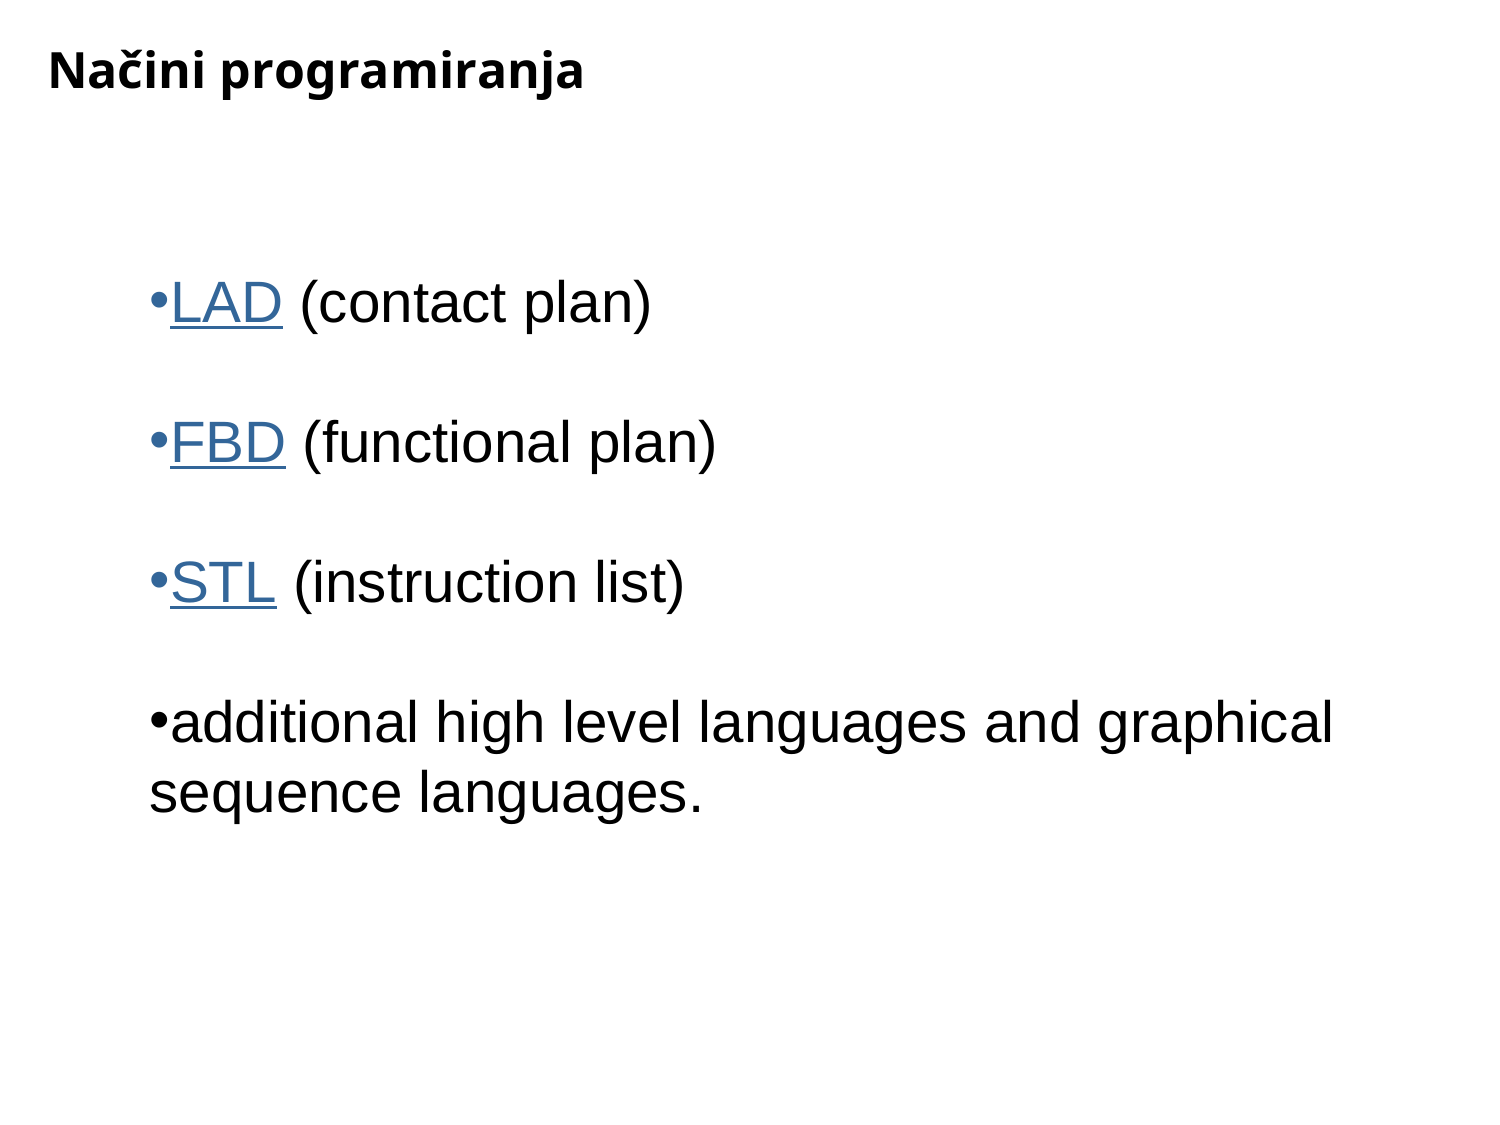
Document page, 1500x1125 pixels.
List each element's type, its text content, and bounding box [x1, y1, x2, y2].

text_box Načini programiranja [32, 30, 601, 106]
text_box LAD (contact plan) FBD (functional plan) STL (instruction list) additional high level languages and graphical sequence languages. [134, 256, 1363, 832]
